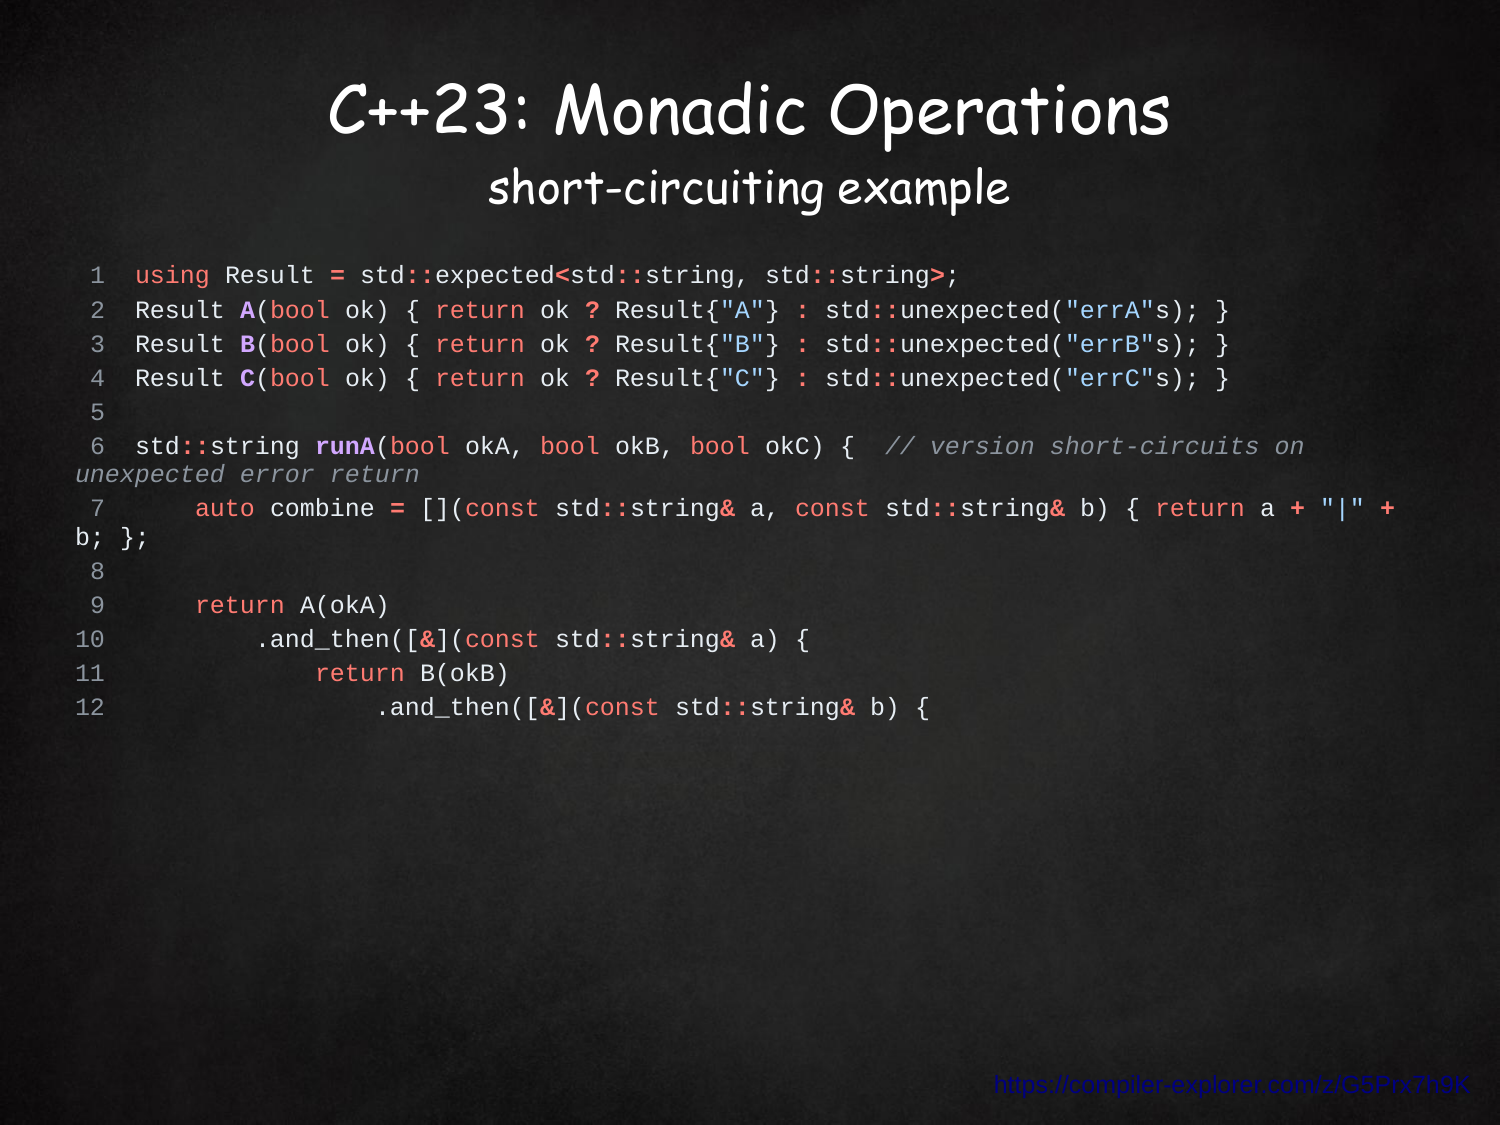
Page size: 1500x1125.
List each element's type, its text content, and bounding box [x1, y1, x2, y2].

list 1 using Result = std::expected<std::string, std::string>; 2 Result A(bool ok) { return ok ? Result{"A"} : std::unexpected("errA"s); } 3 Result B(bool ok) { return ok ? Result{"B"} : std::unexpected("errB"s); } 4 Result C(bool ok) { return ok ? Result{"C"} : std::unexpected("errC"s); } 5 6 std::string runA(bool okA, bool okB, bool okC) { // version short-circuits on unexpected error return 7 auto combine = [](const std::string& a, const std::string& b) { return a + "|" + b; }; 8 9 return A(okA) 10 .and_then([&](const std::string& a) { 11 return B(okB) 12 .and_then([&](const std::string& b) { [75, 263, 1425, 1040]
title C++23: Monadic Operations short-circuiting example [75, 44, 1425, 233]
picture [0, 0, 1500, 1125]
text_box https://compiler-explorer.com/z/G5Prx7h9K [978, 1063, 1500, 1120]
